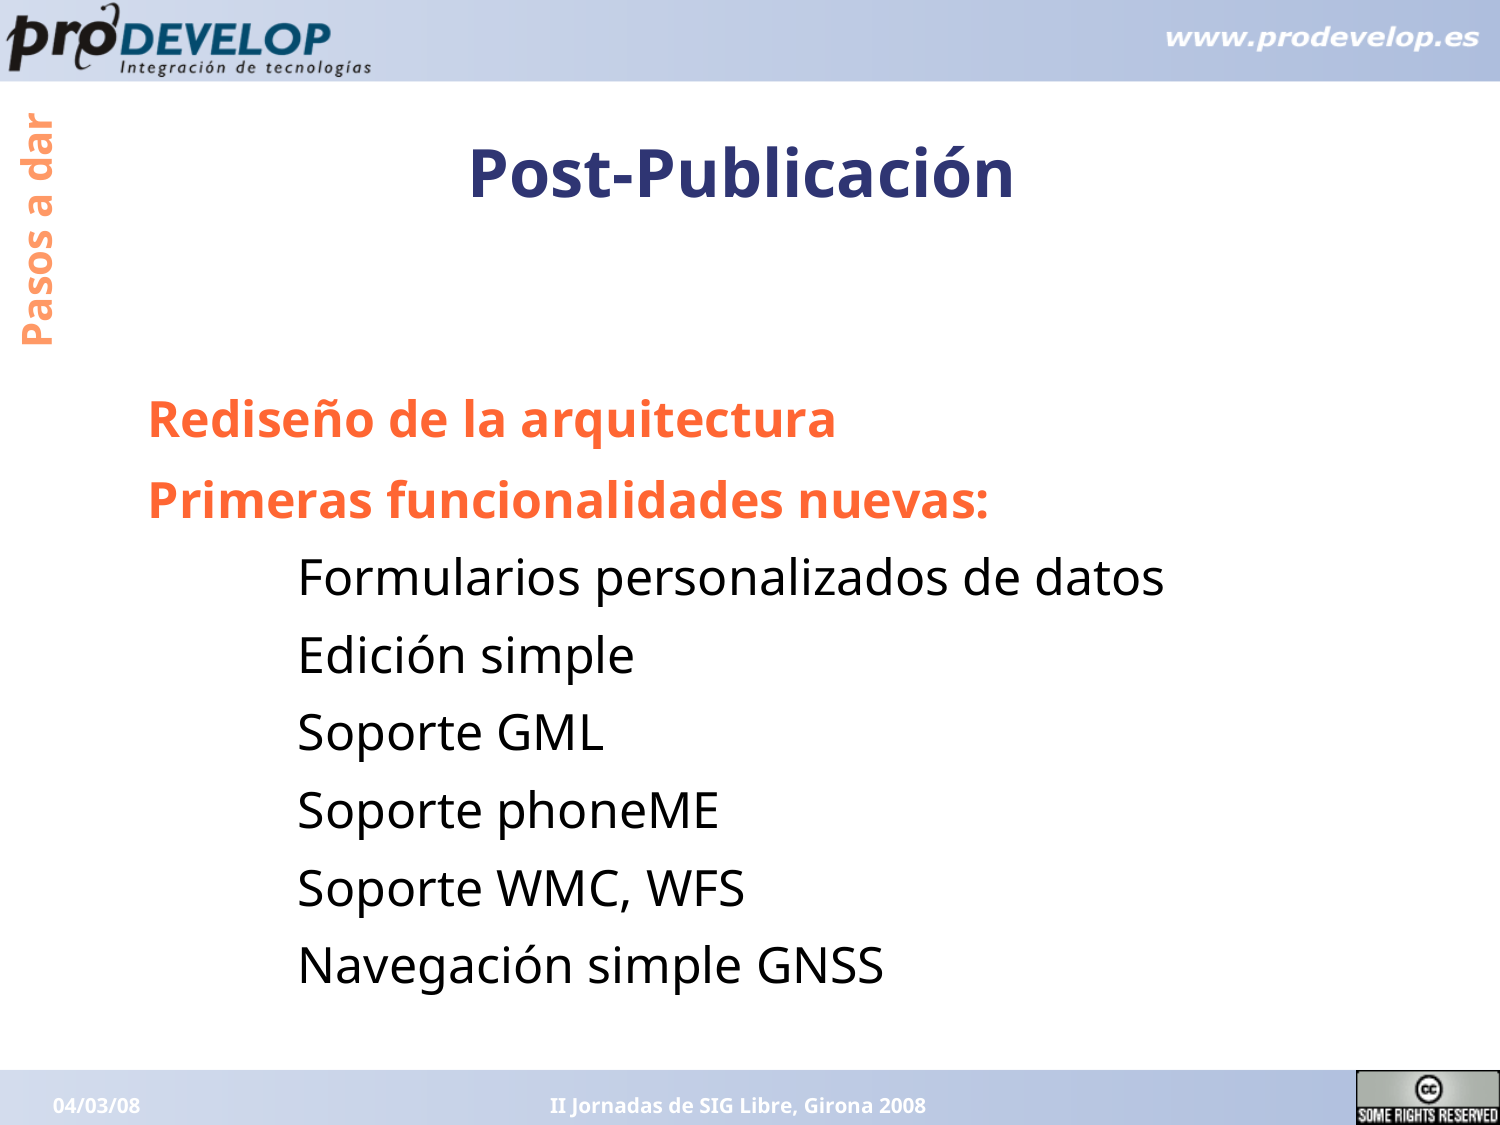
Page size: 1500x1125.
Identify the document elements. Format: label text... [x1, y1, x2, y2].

title Post-Publicación [72, 78, 1418, 266]
title Pasos a dar [0, 76, 72, 384]
list Rediseño de la arquitectura Primeras funcionalidades nuevas: Formularios personalizados de datos Edición simple Soporte GML Soporte phoneME Soporte WMC, WFS Navegación simple GNSS [147, 383, 1388, 1014]
picture [0, 0, 1500, 1125]
